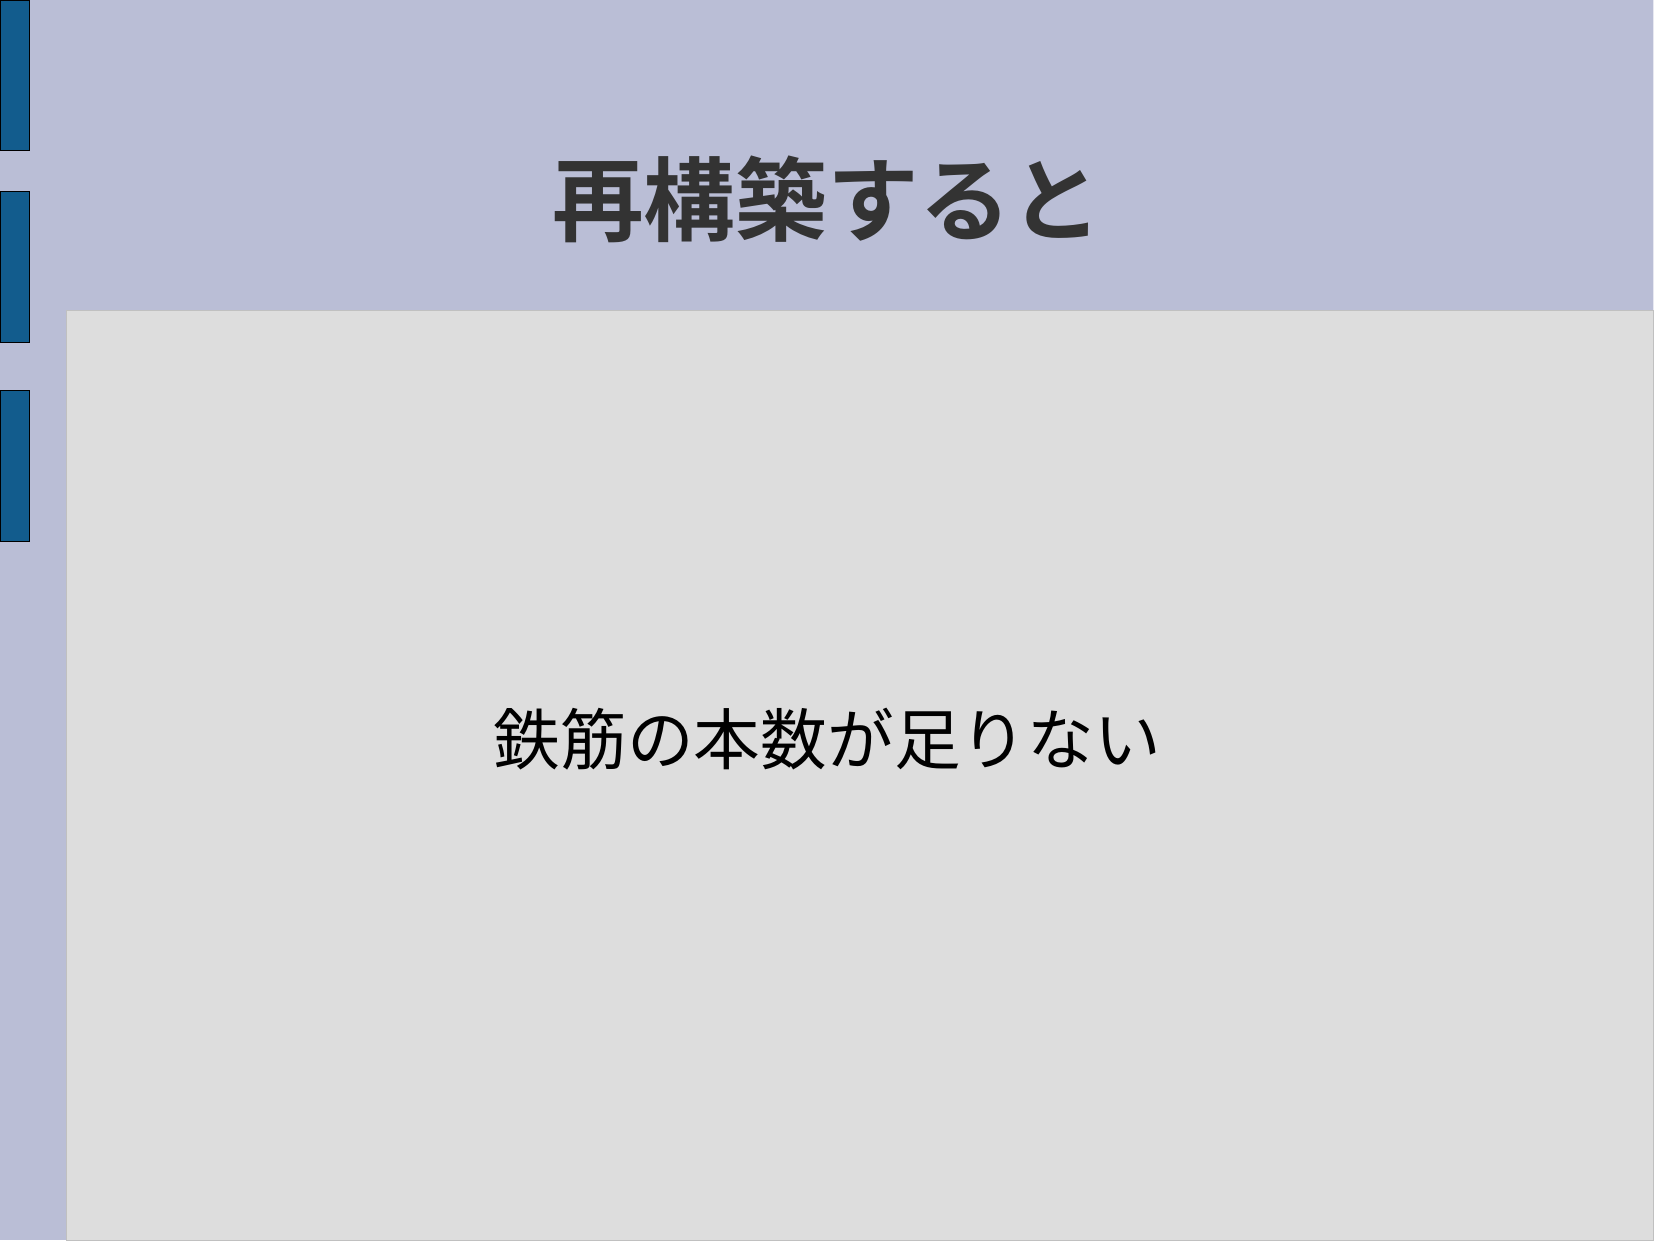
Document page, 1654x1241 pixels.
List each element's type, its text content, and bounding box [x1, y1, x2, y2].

subtitle 鉄筋の本数が足りない [121, 352, 1534, 1119]
title 再構築すると [121, 98, 1534, 291]
